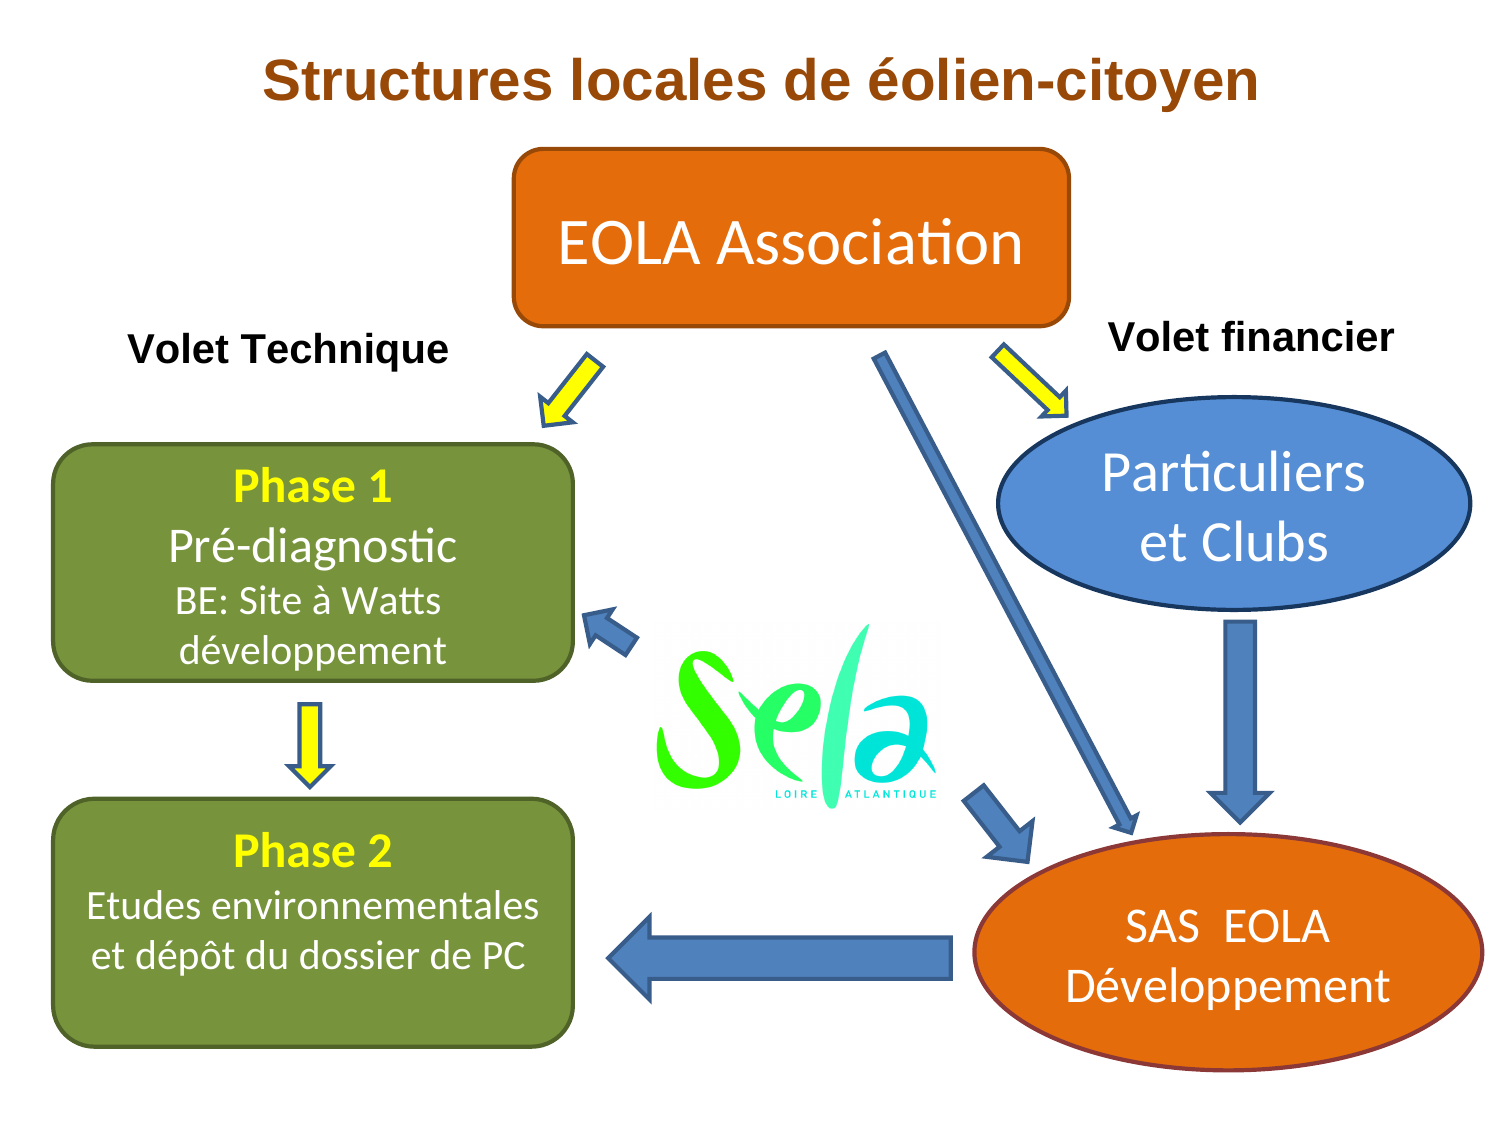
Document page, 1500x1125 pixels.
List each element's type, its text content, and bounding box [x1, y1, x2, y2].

text_box Particuliers et Clubs [998, 397, 1471, 610]
title Structures locales de éolien-citoyen [41, 30, 1447, 124]
list Volet financier [1092, 302, 1424, 374]
text_box [873, 352, 1137, 833]
text_box [963, 785, 1033, 862]
text_box [540, 354, 604, 426]
text_box [608, 916, 951, 1000]
text_box [1210, 621, 1270, 823]
text_box [289, 704, 331, 788]
text_box SAS EOLA Développement [974, 834, 1483, 1071]
text_box [583, 609, 637, 656]
text_box Volet Technique [112, 314, 479, 386]
picture [653, 621, 941, 811]
text_box Phase 2 Etudes environnementales et dépôt du dossier de PC [53, 798, 573, 1047]
text_box EOLA Association [513, 148, 1070, 327]
text_box Phase 1 Pré-diagnostic BE: Site à Watts développement [53, 444, 573, 681]
text_box [991, 344, 1067, 417]
